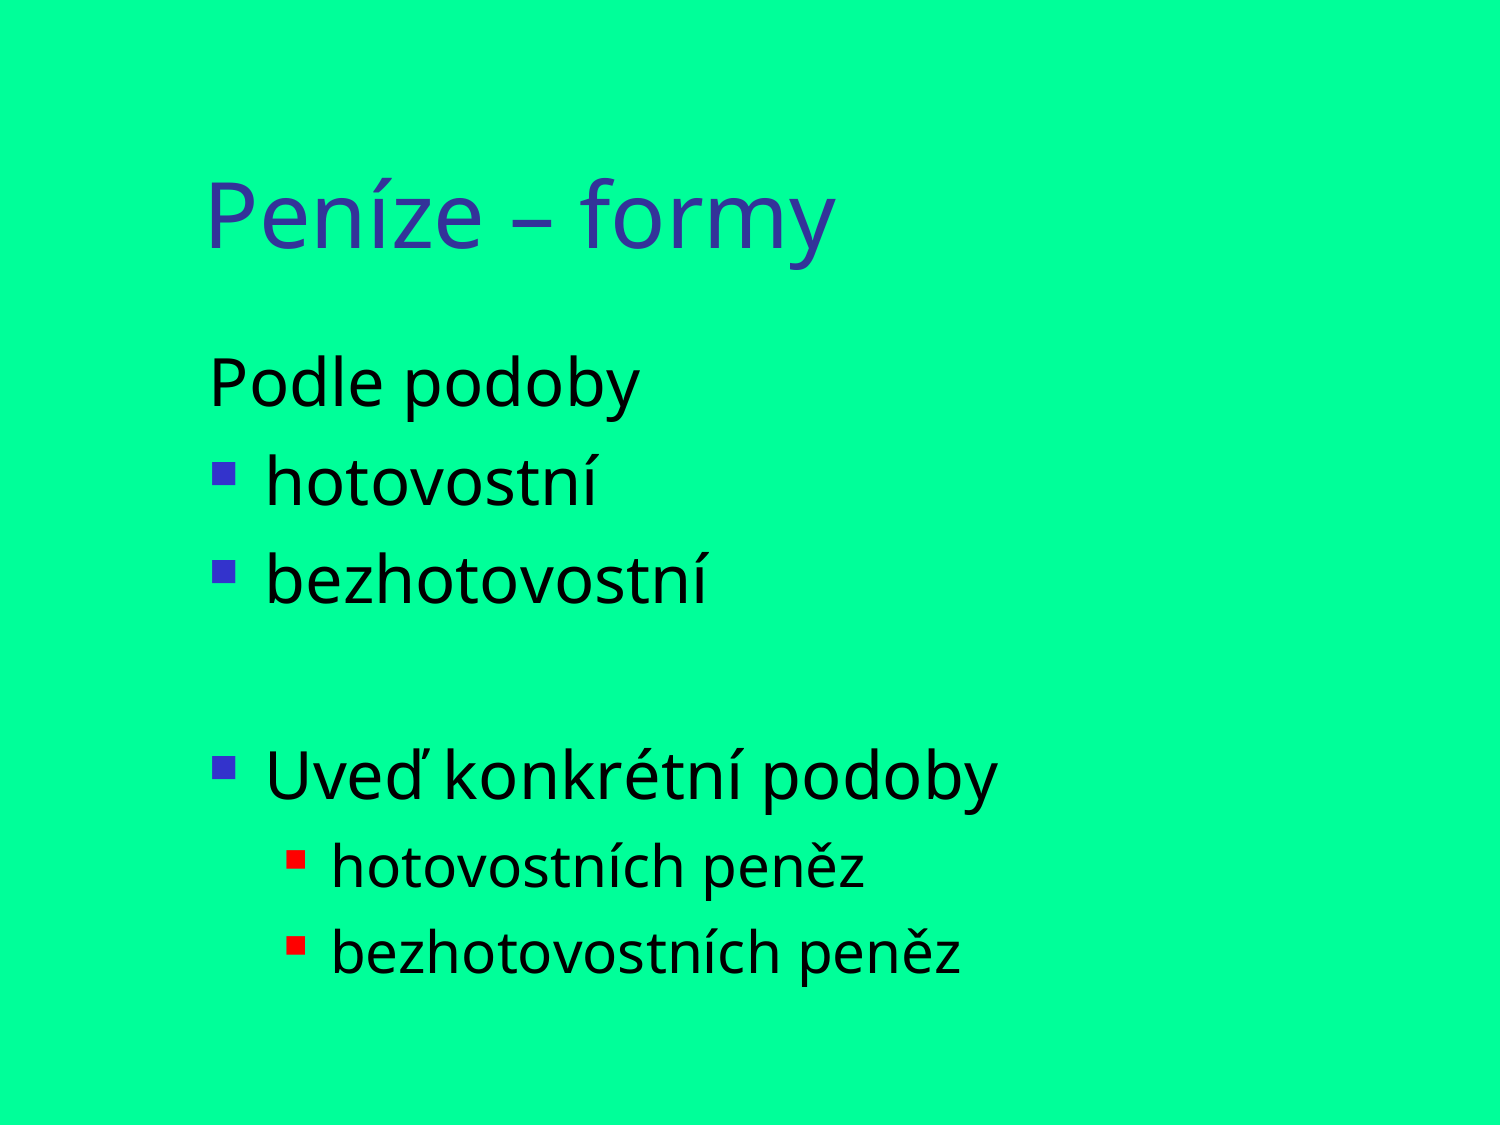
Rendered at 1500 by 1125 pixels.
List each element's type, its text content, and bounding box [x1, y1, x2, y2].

list Podle podoby hotovostní bezhotovostní Uveď konkrétní podoby hotovostních peněz bezhotovostních peněz [193, 331, 1469, 1091]
title Peníze – formy [188, 35, 1467, 276]
